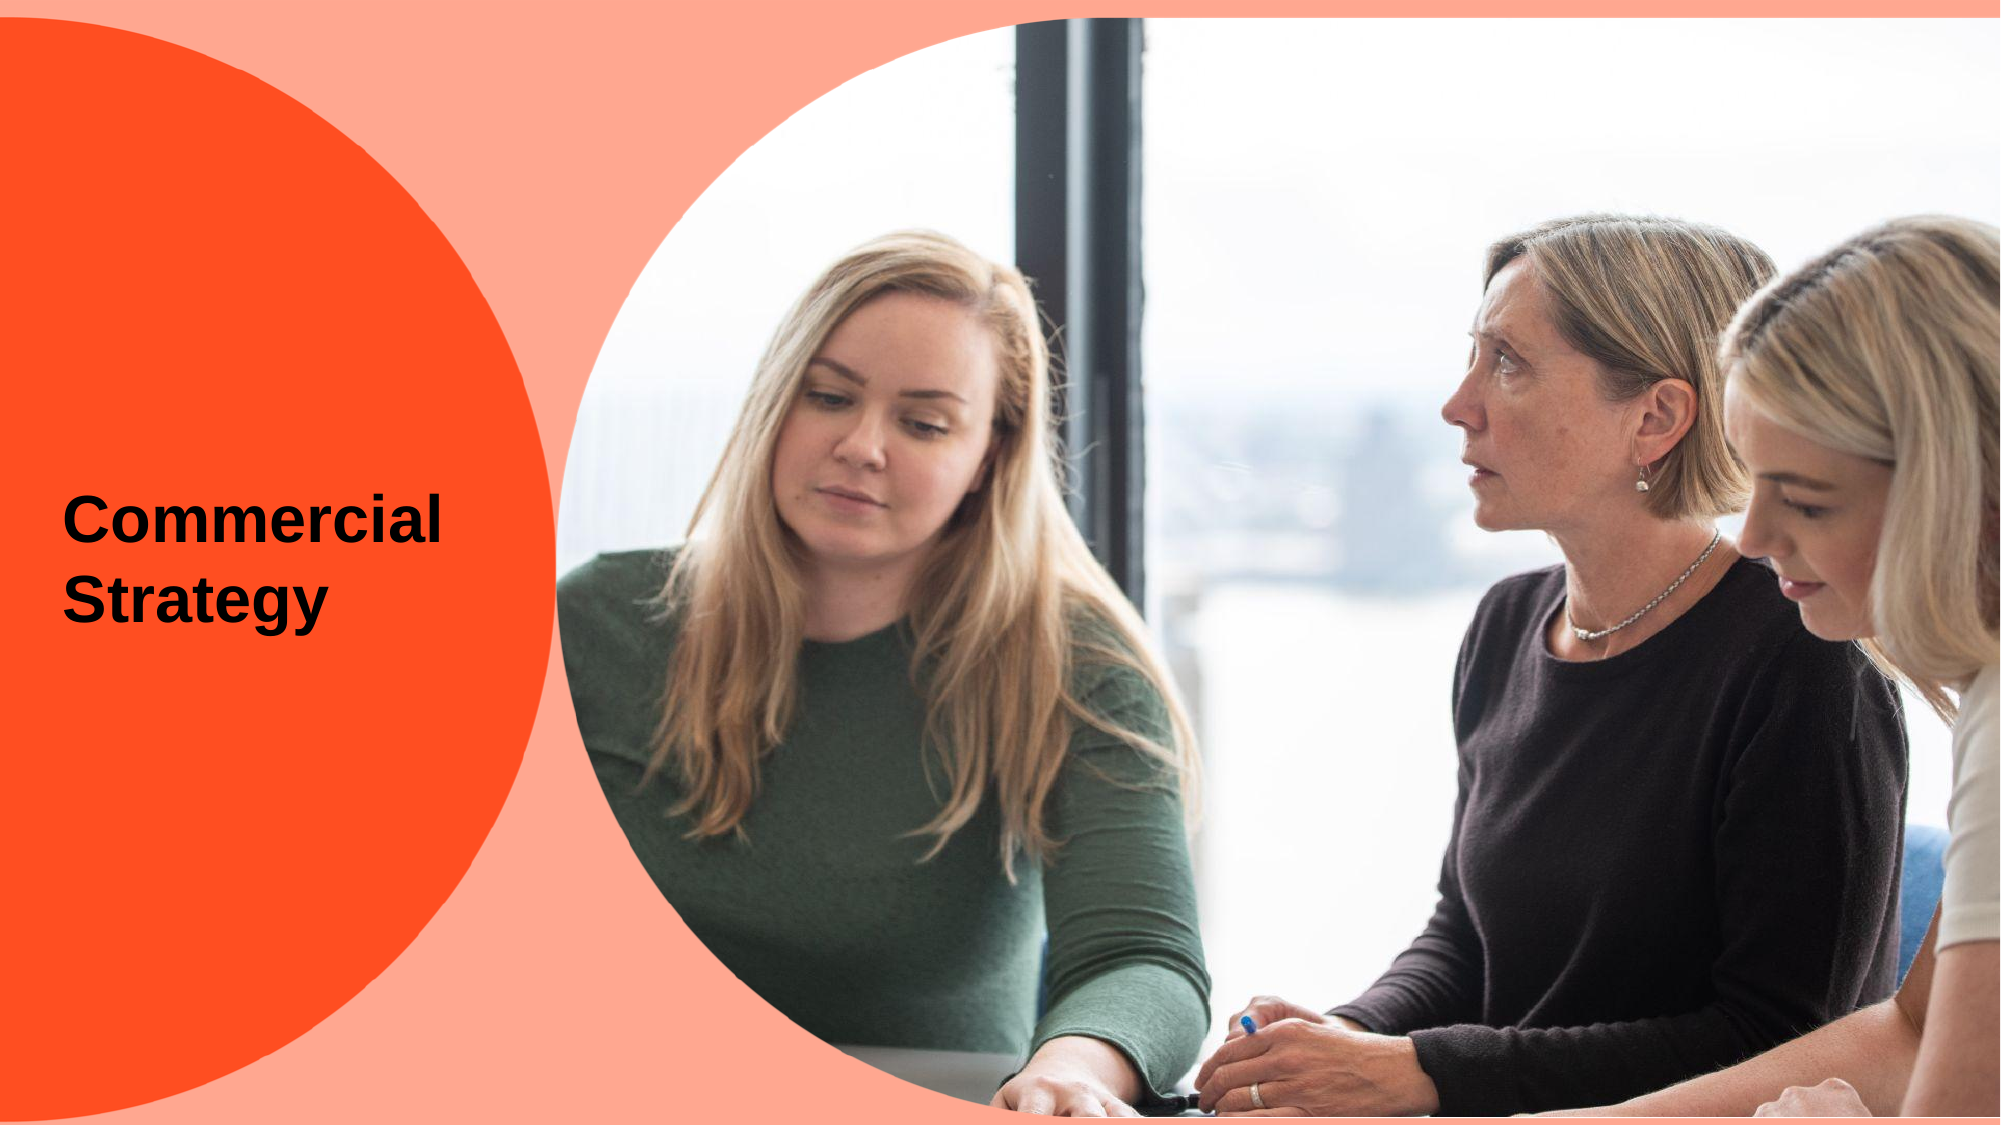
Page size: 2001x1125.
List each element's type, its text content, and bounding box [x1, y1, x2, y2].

text_box Commercial Strategy [42, 405, 532, 706]
